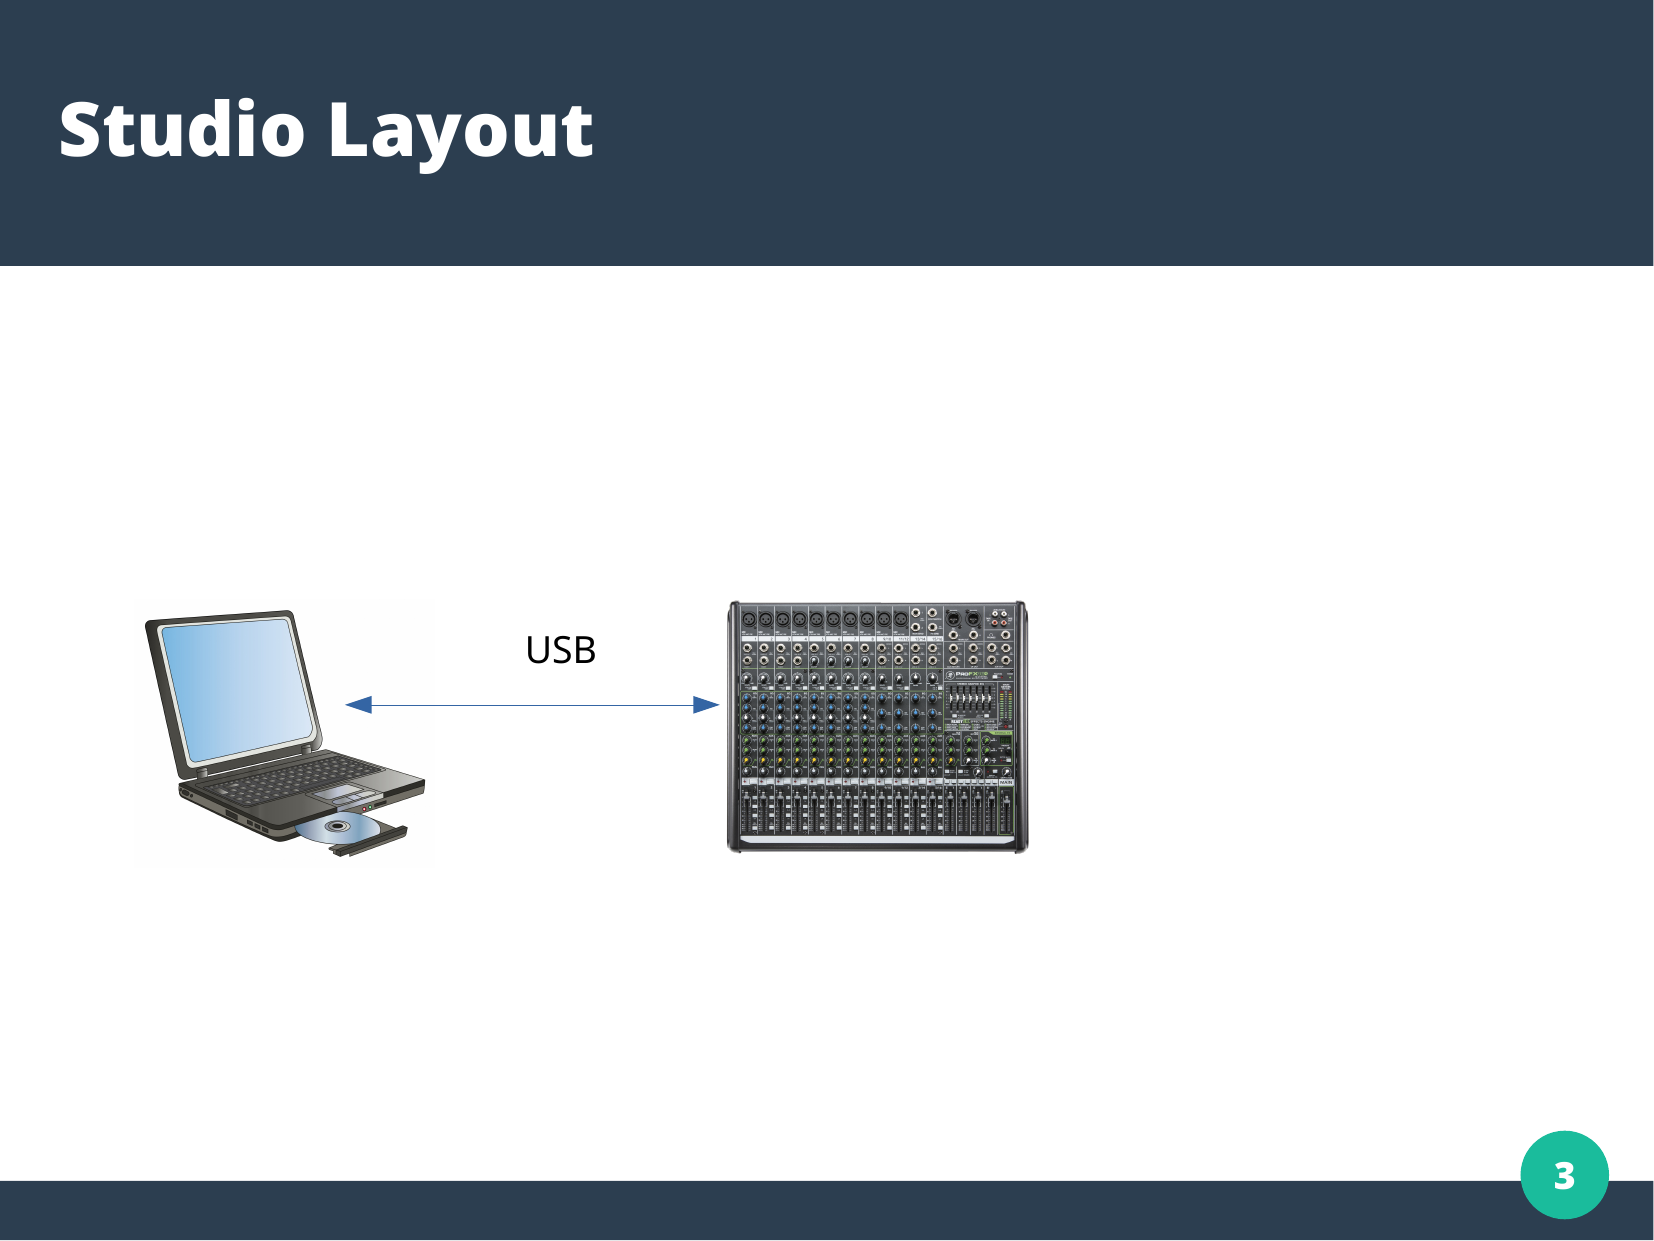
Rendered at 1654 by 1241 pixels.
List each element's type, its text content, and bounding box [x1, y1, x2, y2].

text_box USB [509, 616, 621, 695]
picture [719, 569, 1036, 885]
picture [134, 599, 435, 868]
title Studio Layout [58, 49, 1595, 207]
